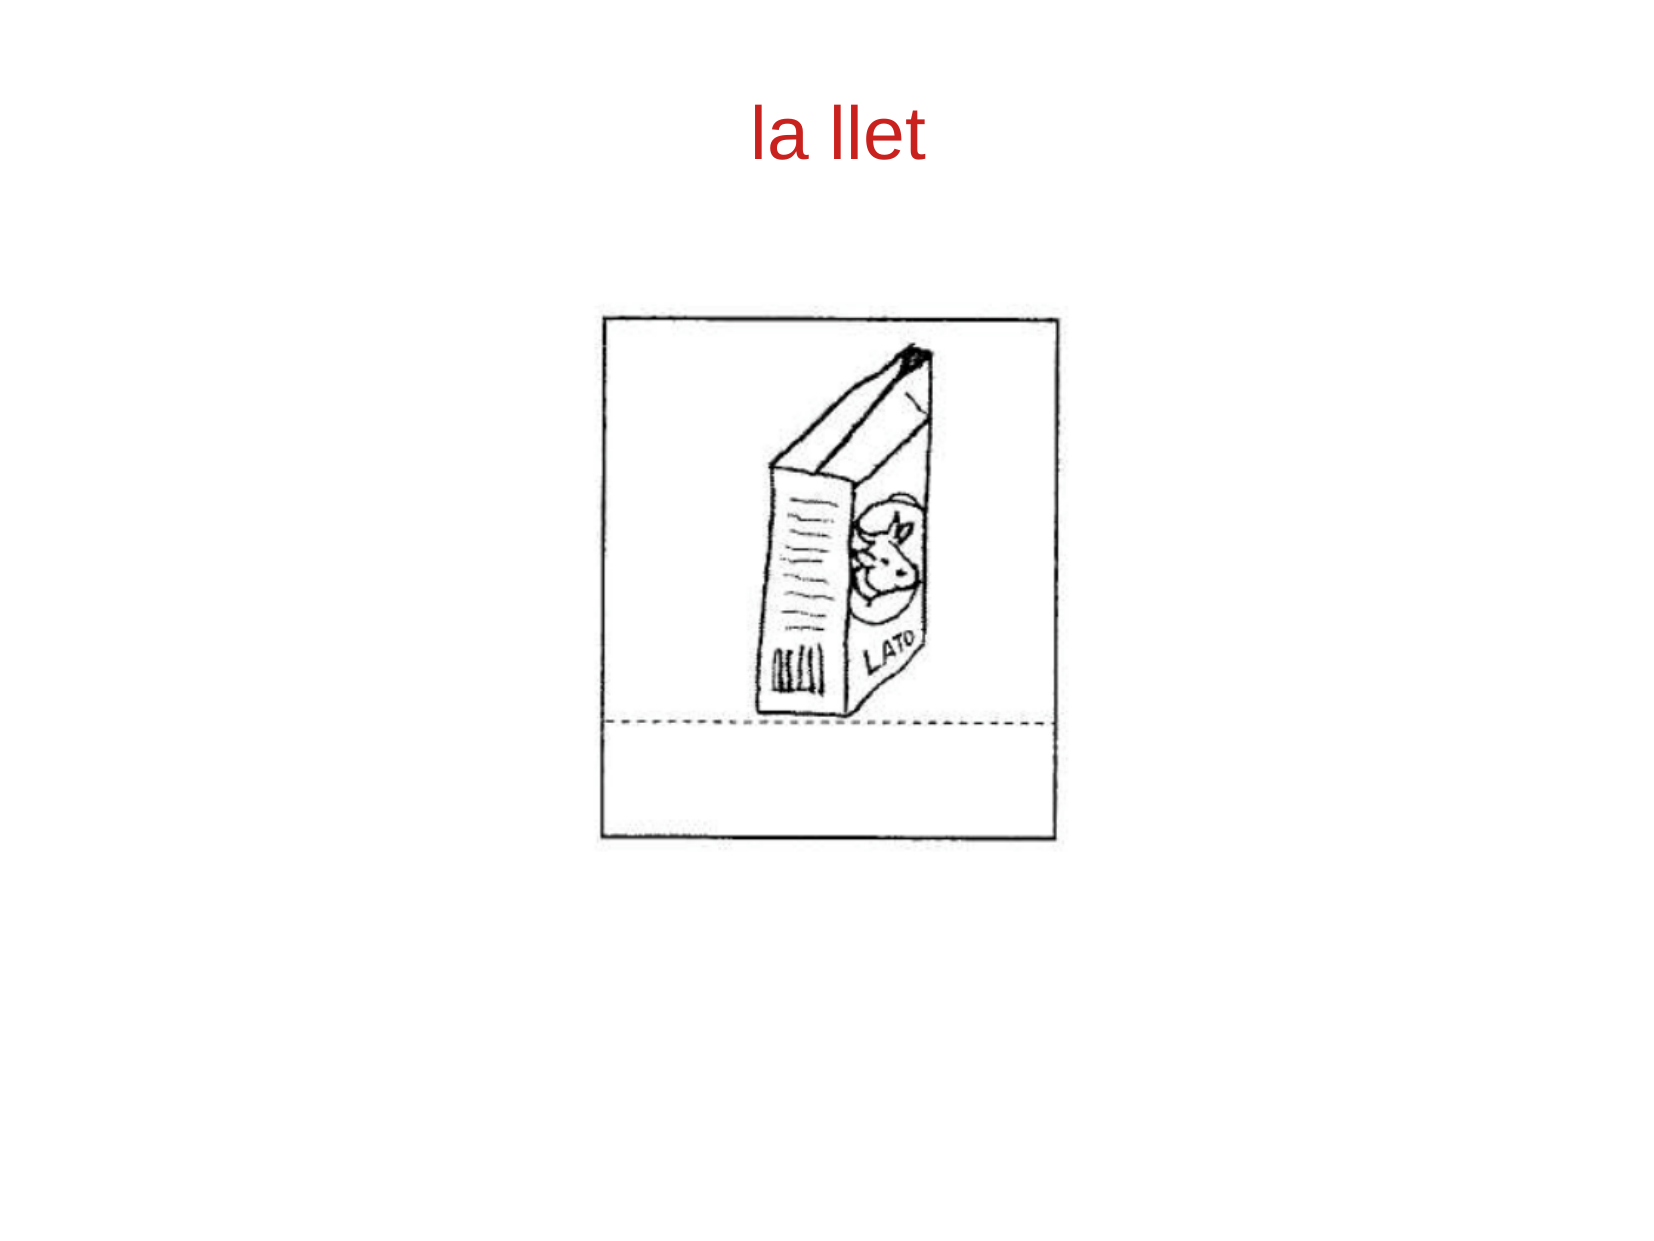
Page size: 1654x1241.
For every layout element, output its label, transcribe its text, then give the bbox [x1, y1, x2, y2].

text_box la llet [389, 58, 1288, 201]
picture [581, 291, 1094, 873]
